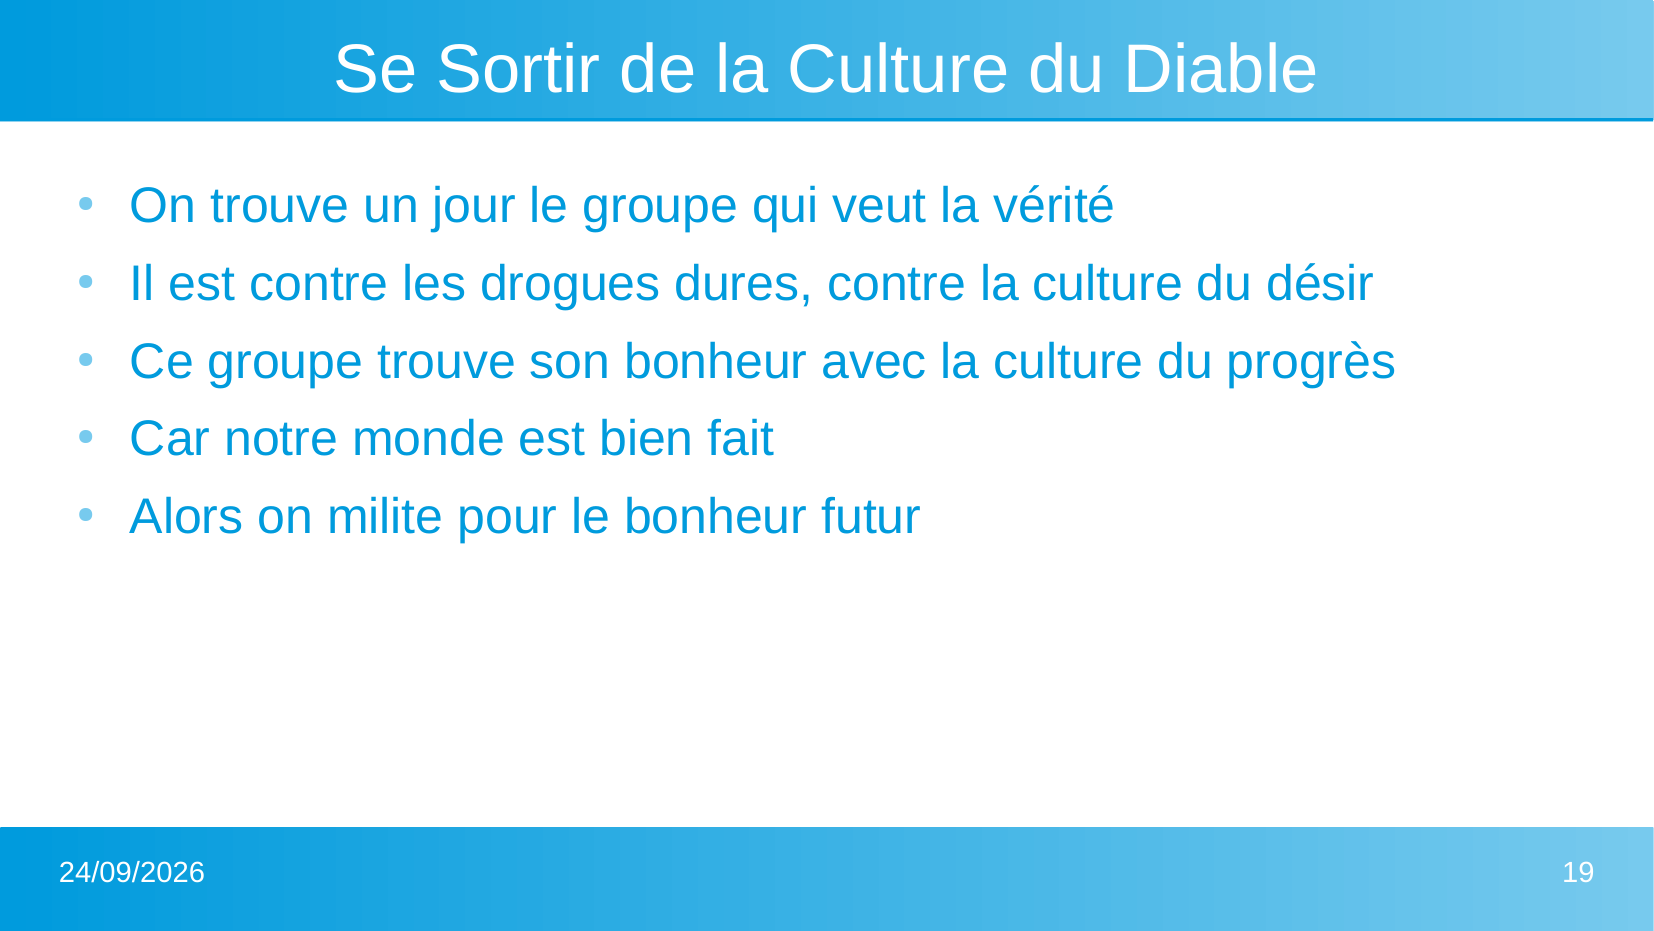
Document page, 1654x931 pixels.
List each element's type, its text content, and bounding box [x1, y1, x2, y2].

title Se Sortir de la Culture du Diable [59, 29, 1595, 108]
list On trouve un jour le groupe qui veut la vérité Il est contre les drogues dures, contre la culture du désir Ce groupe trouve son bonheur avec la culture du progrès Car notre monde est bien fait Alors on milite pour le bonheur futur [59, 177, 1595, 768]
